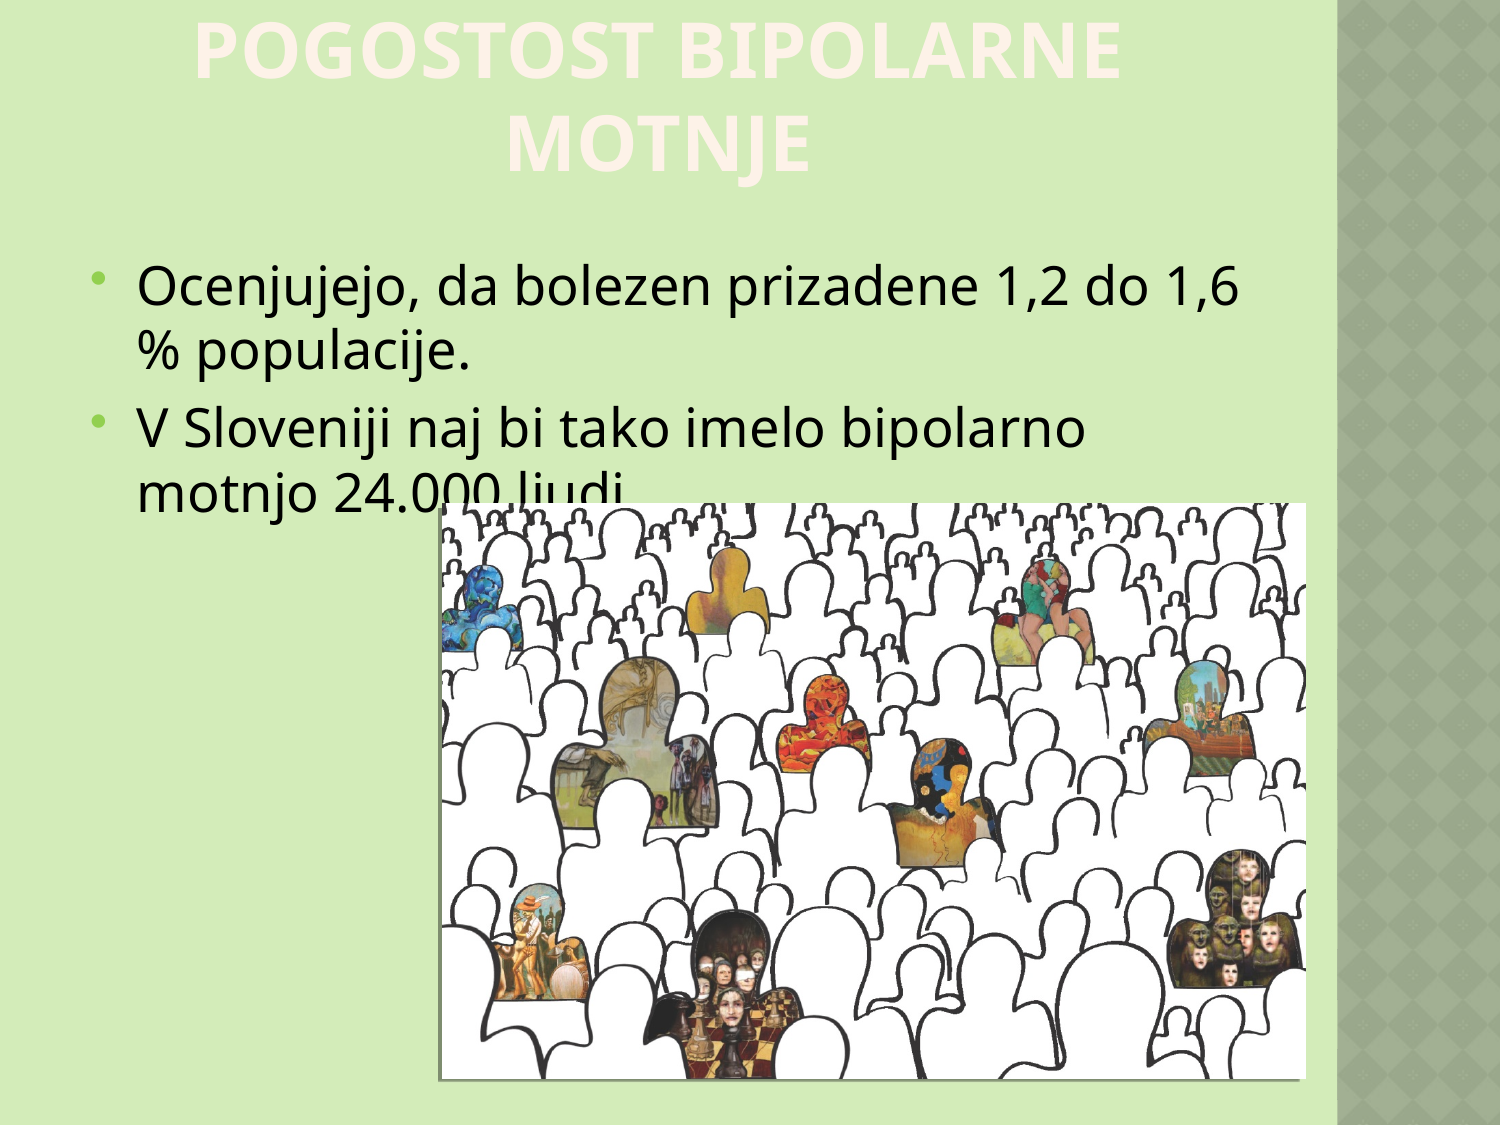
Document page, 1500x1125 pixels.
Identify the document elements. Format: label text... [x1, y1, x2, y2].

title POGOSTOST BIPOLARNE MOTNJE [64, 0, 1253, 188]
picture [442, 503, 1306, 1079]
list Ocenjujejo, da bolezen prizadene 1,2 do 1,6 % populacije. V Sloveniji naj bi tako imelo bipolarno motnjo 24.000 ljudi. [76, 243, 1294, 1039]
